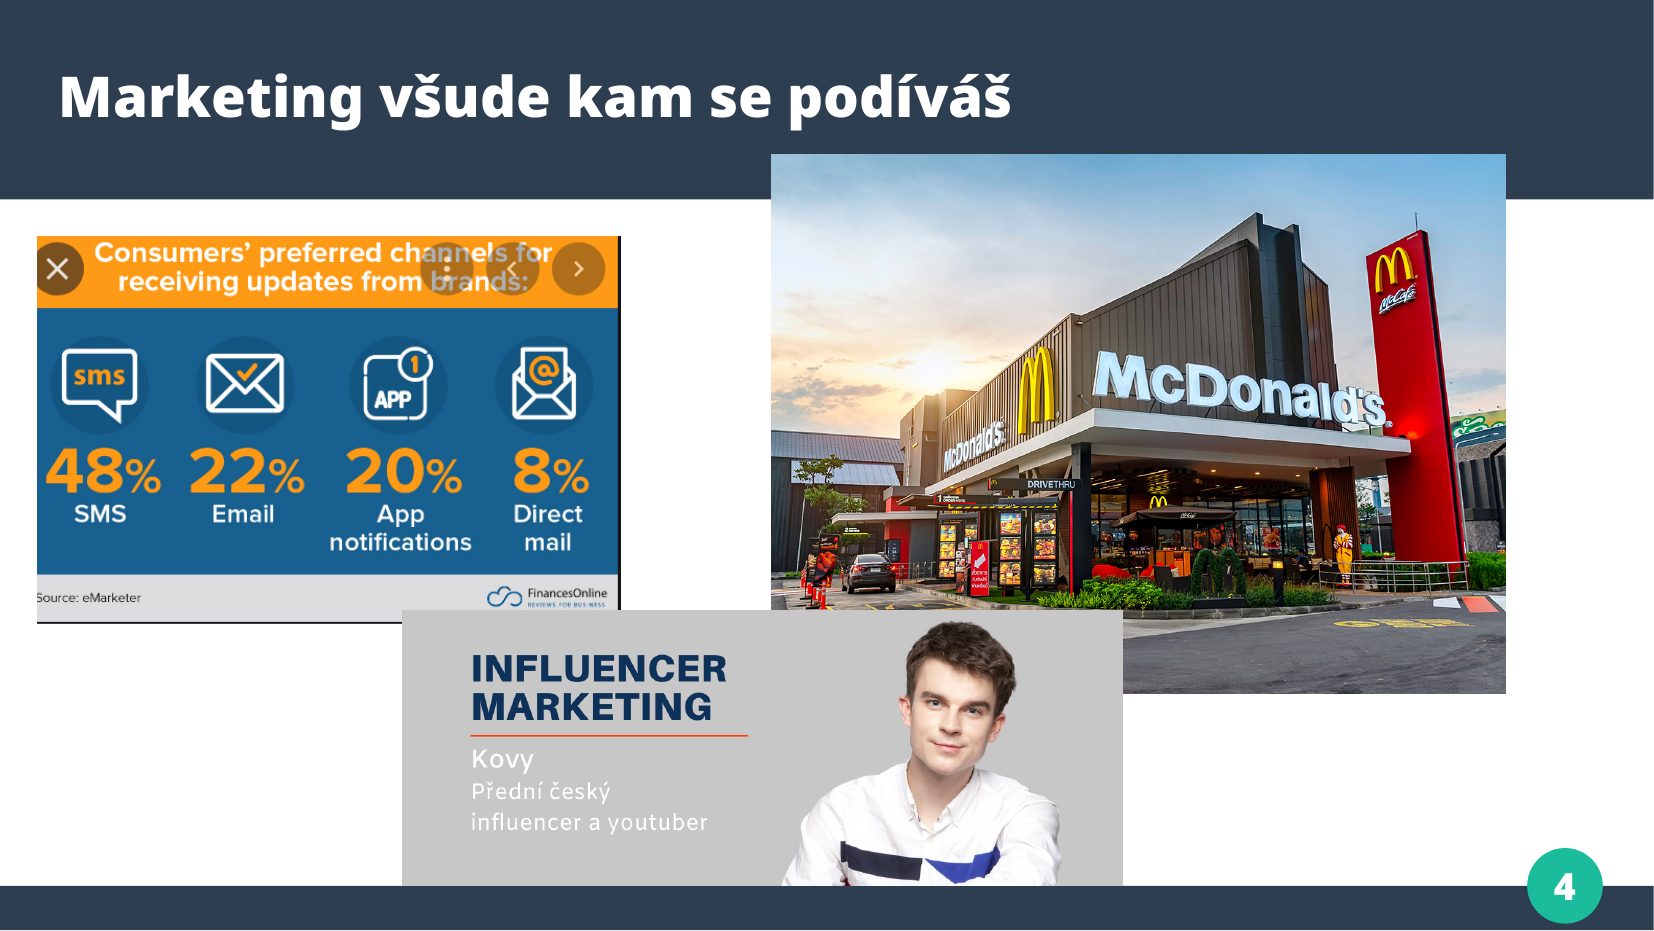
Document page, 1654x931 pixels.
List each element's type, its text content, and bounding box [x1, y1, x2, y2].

title Marketing všude kam se podíváš [59, 37, 1595, 155]
picture [37, 154, 1506, 886]
